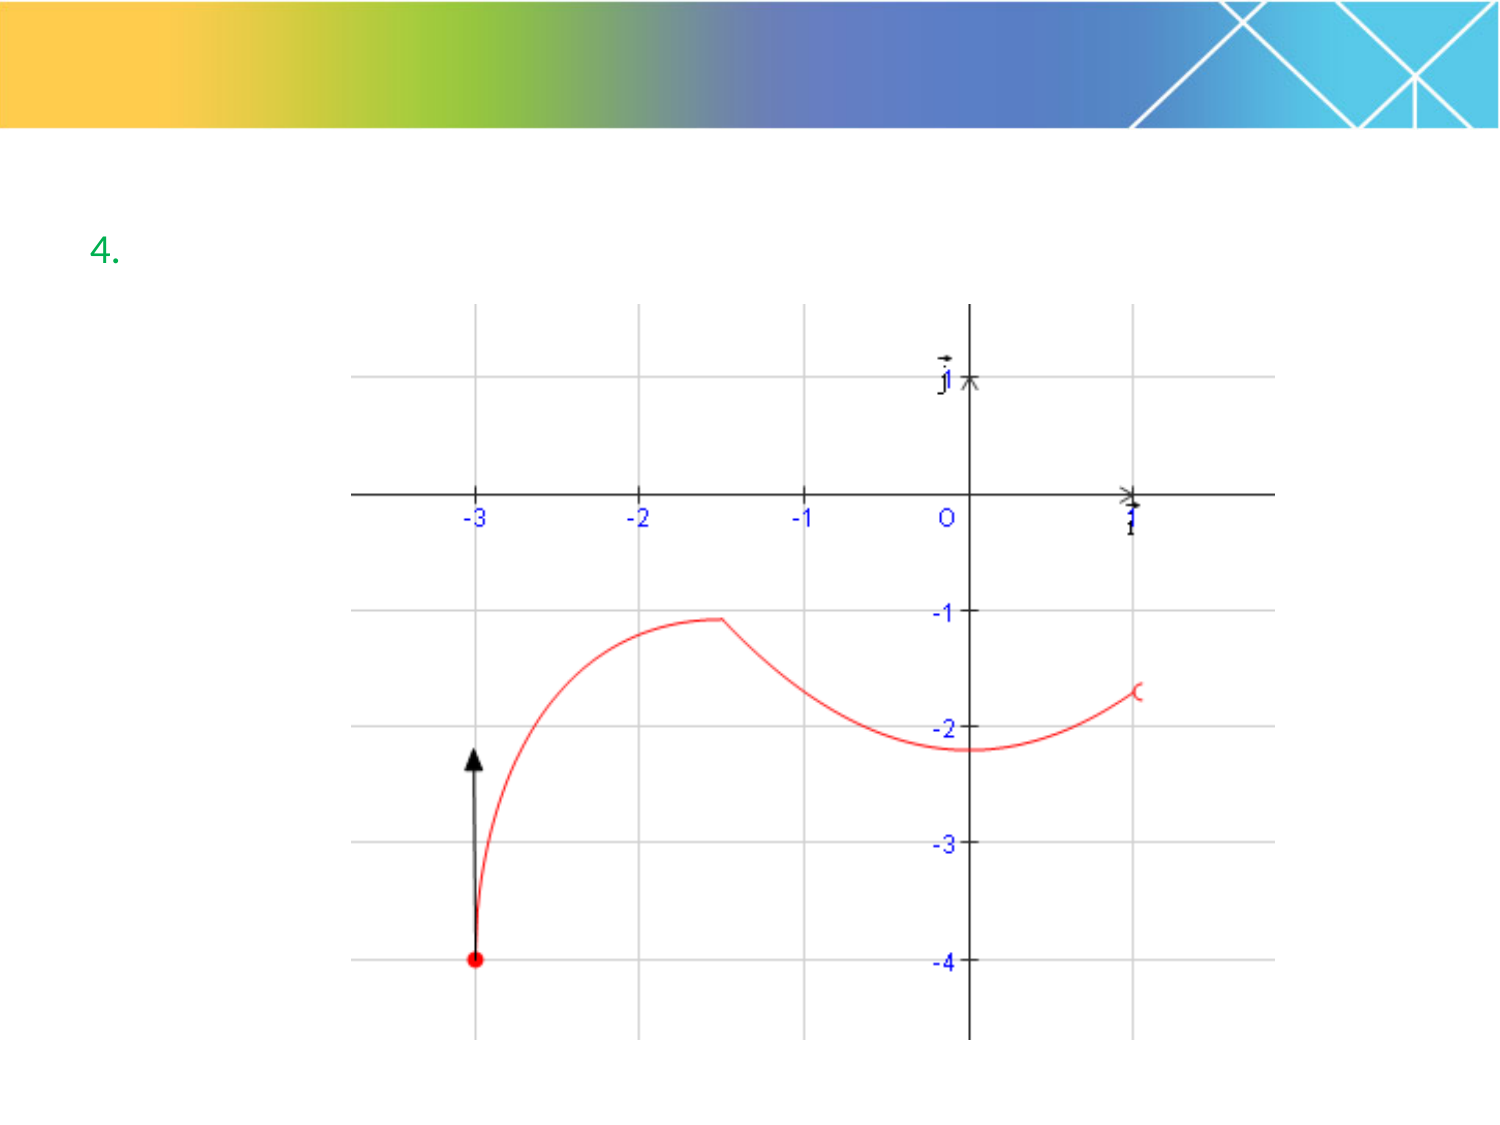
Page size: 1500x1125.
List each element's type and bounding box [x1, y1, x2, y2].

picture [0, 0, 1500, 130]
picture [351, 304, 1275, 1040]
title [75, 164, 1425, 305]
